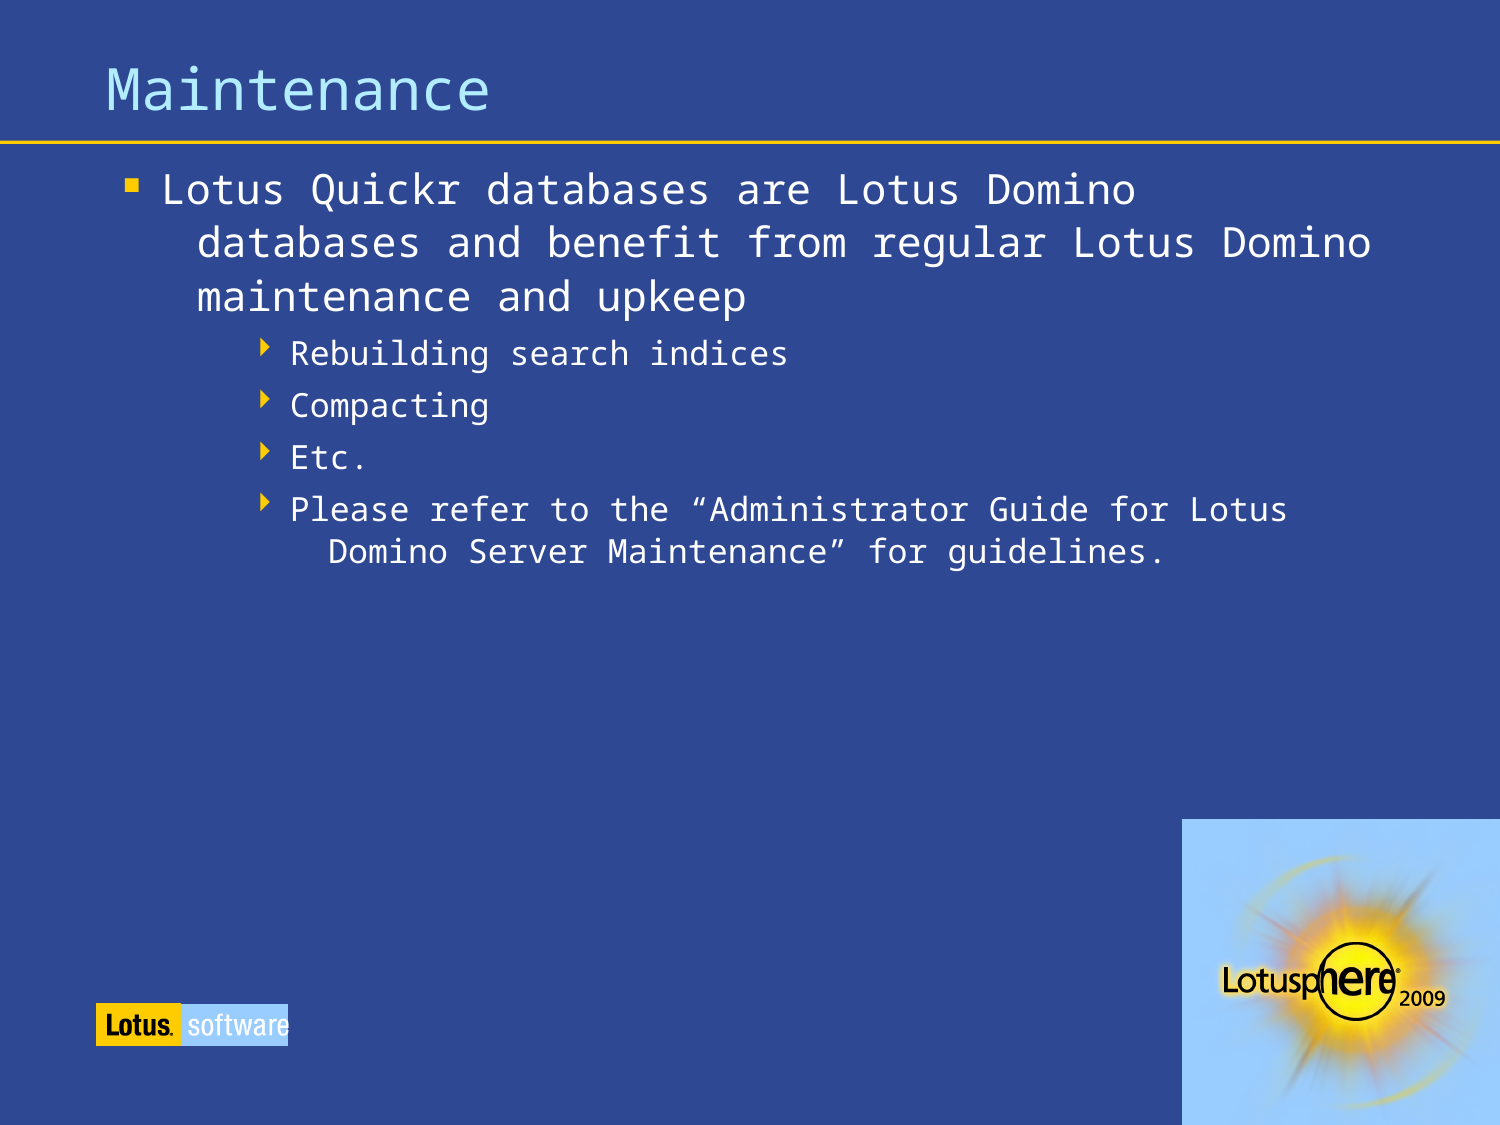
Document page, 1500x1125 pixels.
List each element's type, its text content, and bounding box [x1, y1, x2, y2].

list Lotus Quickr databases are Lotus Domino databases and benefit from regular Lotus Domino maintenance and upkeep Rebuilding search indices Compacting Etc. Please refer to the “Administrator Guide for Lotus Domino Server Maintenance” for guidelines. [106, 153, 1388, 863]
picture [1181, 818, 1500, 1125]
picture [96, 1003, 289, 1046]
title Maintenance [106, 51, 1388, 127]
